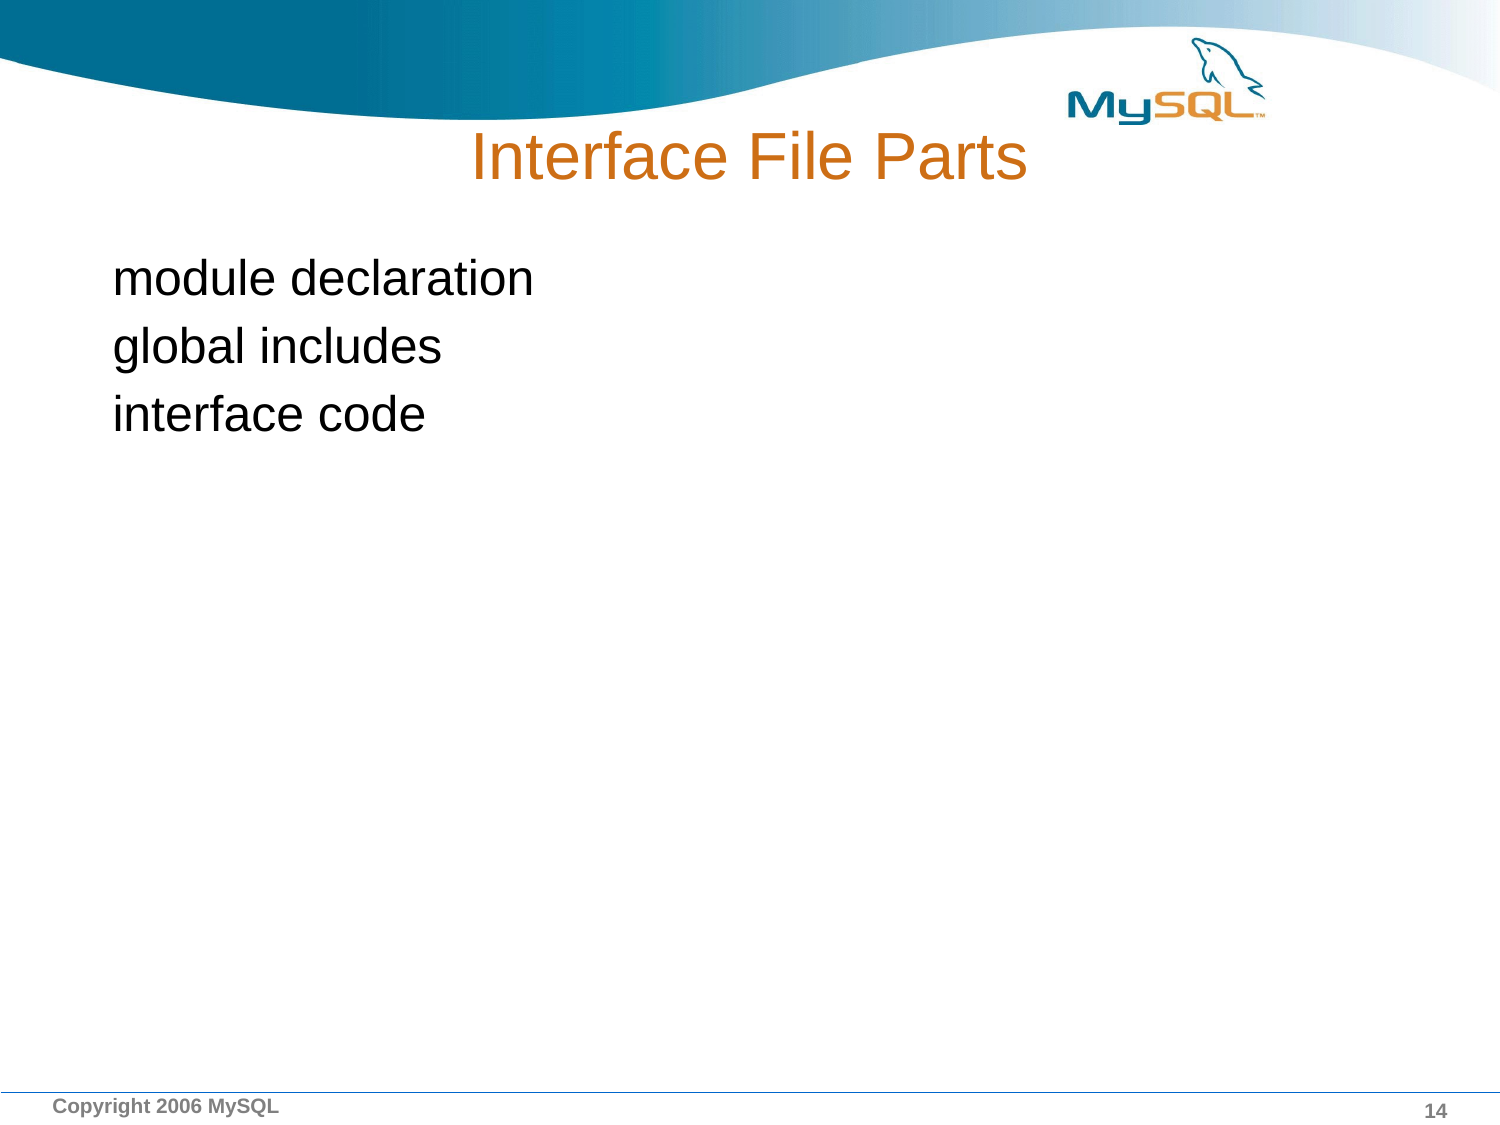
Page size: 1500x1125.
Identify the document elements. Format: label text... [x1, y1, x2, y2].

picture [666, 0, 1500, 94]
list module declaration global includes interface code [112, 249, 1388, 1098]
title Interface File Parts [0, 94, 1500, 218]
picture [0, 58, 167, 94]
